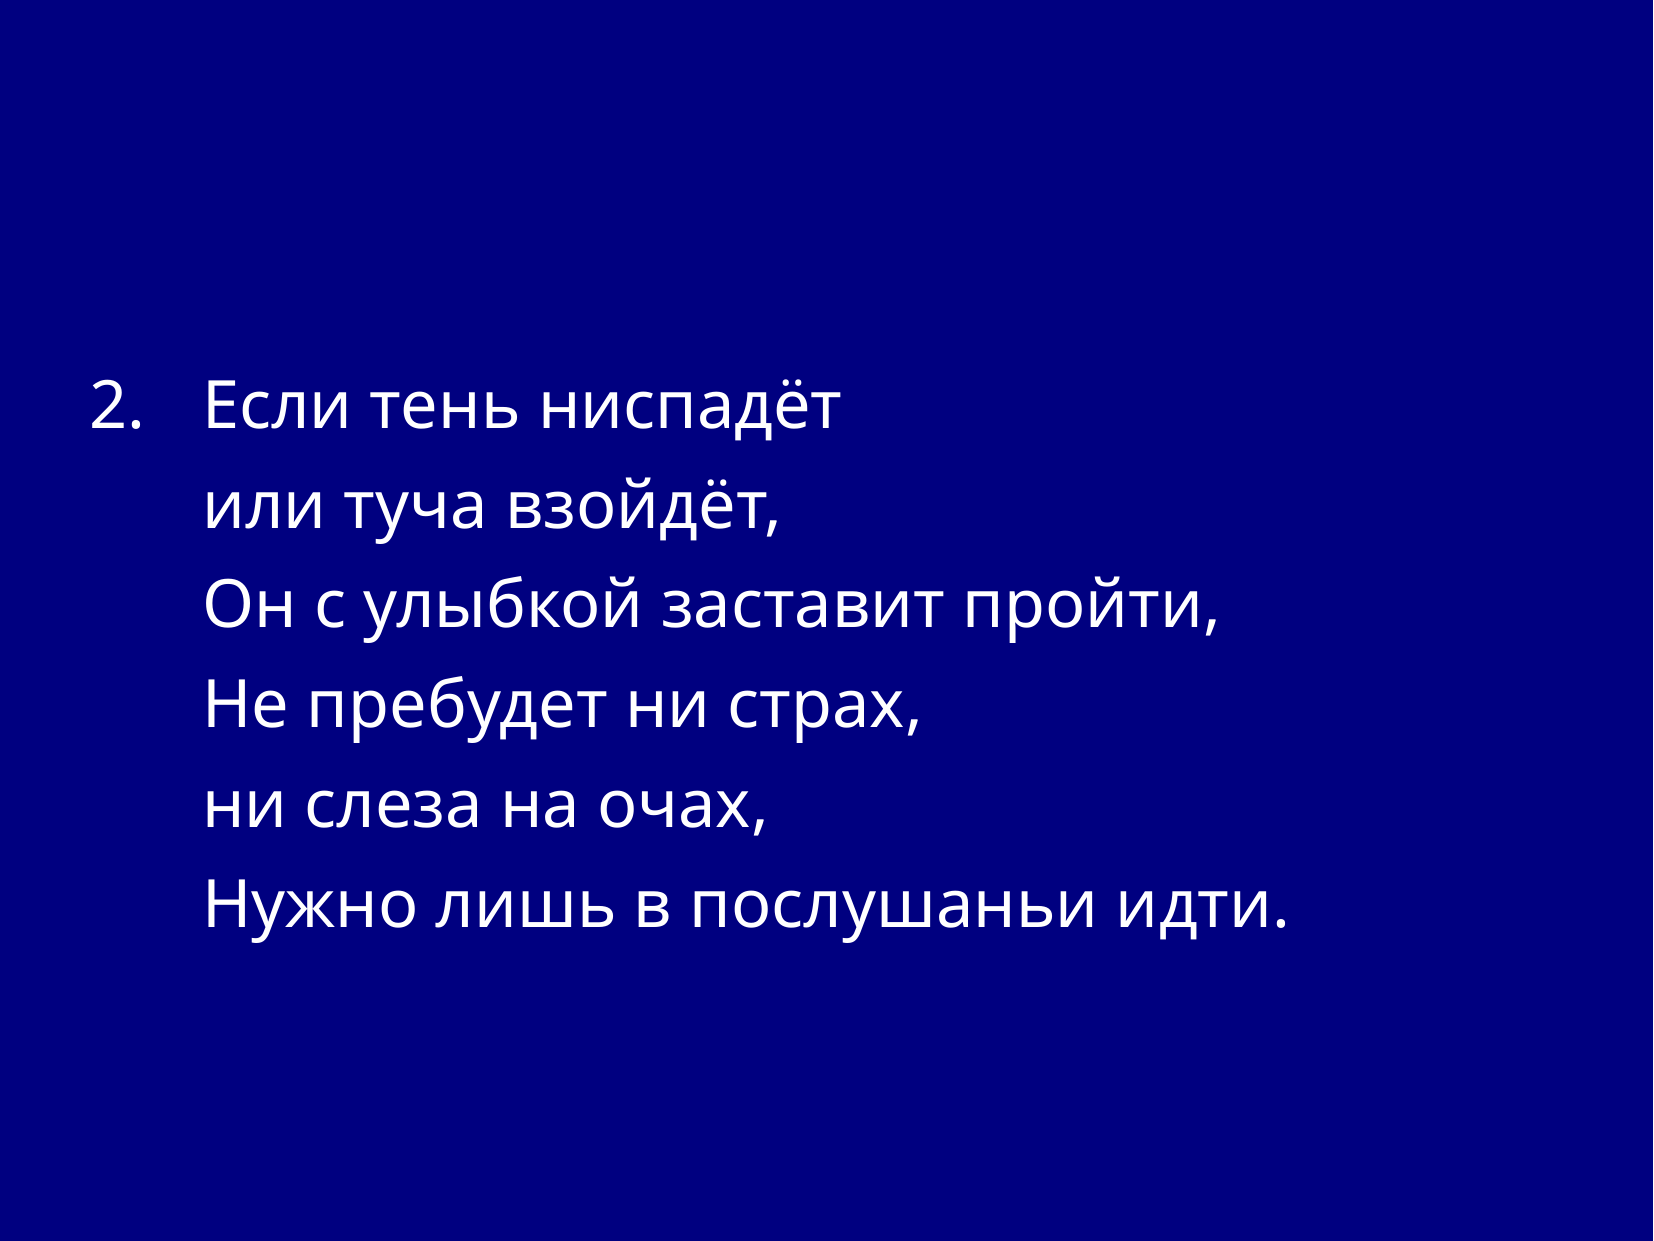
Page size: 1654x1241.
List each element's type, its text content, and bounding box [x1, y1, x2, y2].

text_box 2. Если тень ниспадёт или туча взойдёт, Он с улыбкой заставит пройти, Не пребудет ни страх, ни слеза на очах, Нужно лишь в послушаньи идти. [75, 150, 1576, 1163]
